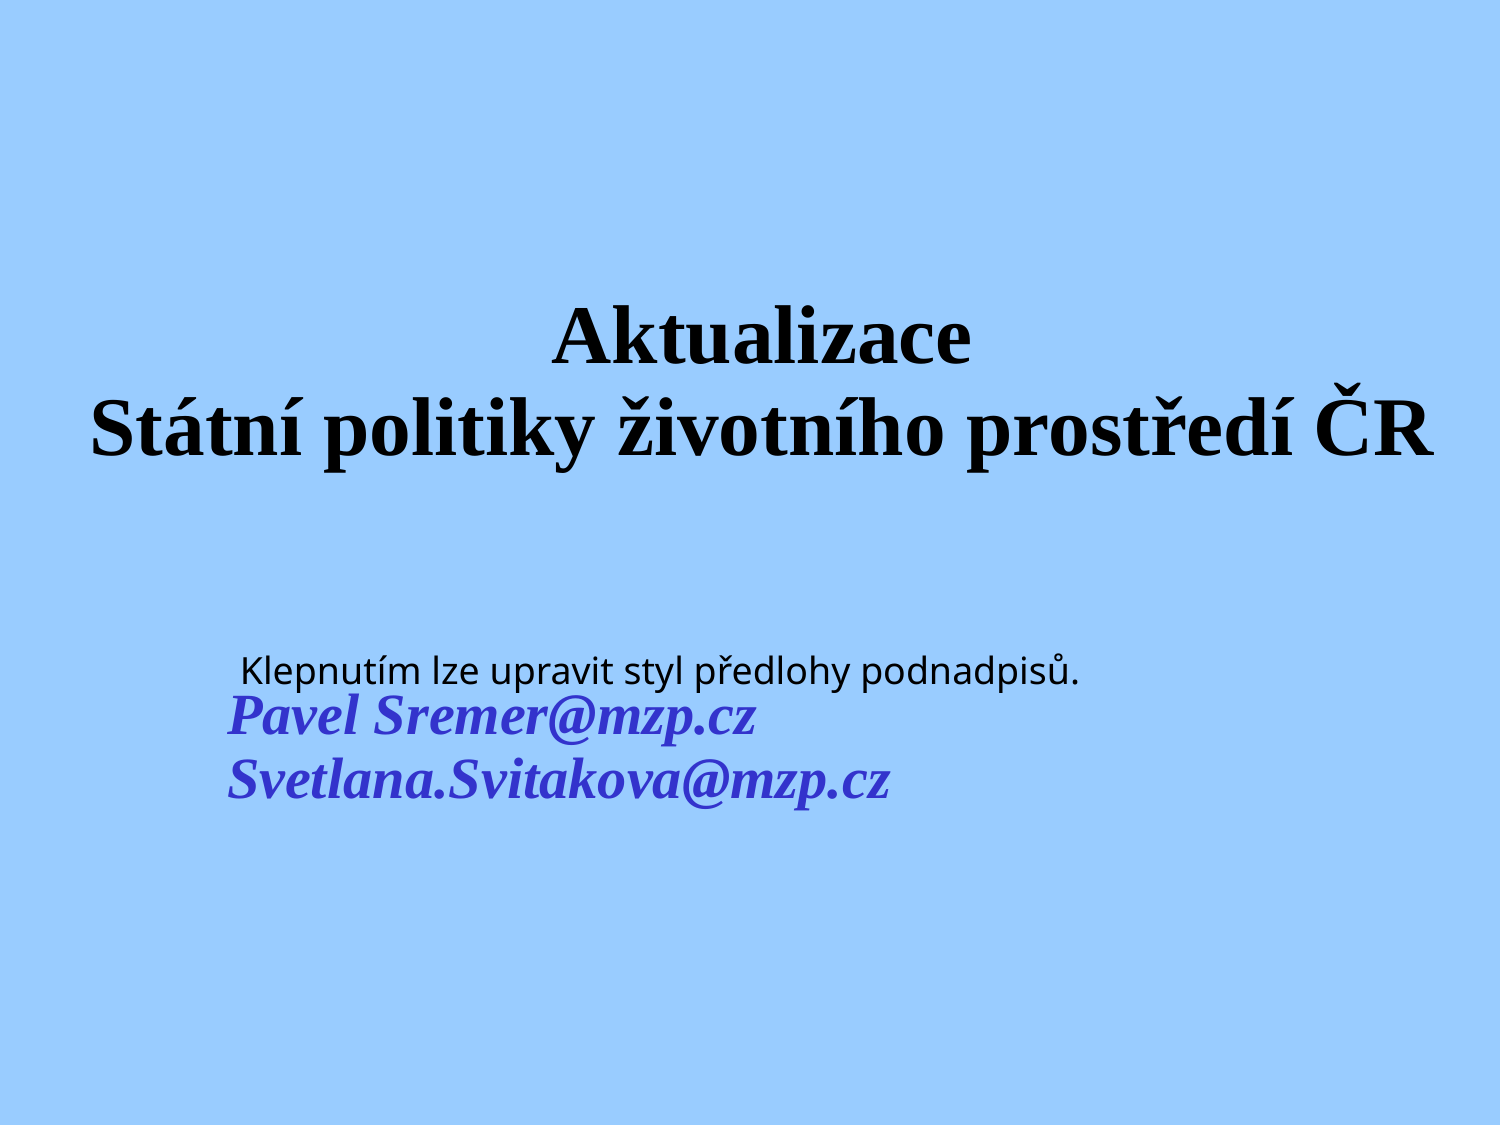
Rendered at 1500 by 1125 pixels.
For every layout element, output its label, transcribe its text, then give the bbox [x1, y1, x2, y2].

text_box Pavel Sremer@mzp.cz Svetlana.Svitakova@mzp.cz [212, 675, 1263, 800]
title Aktualizace Státní politiky životního prostředí ČR [62, 237, 1463, 525]
